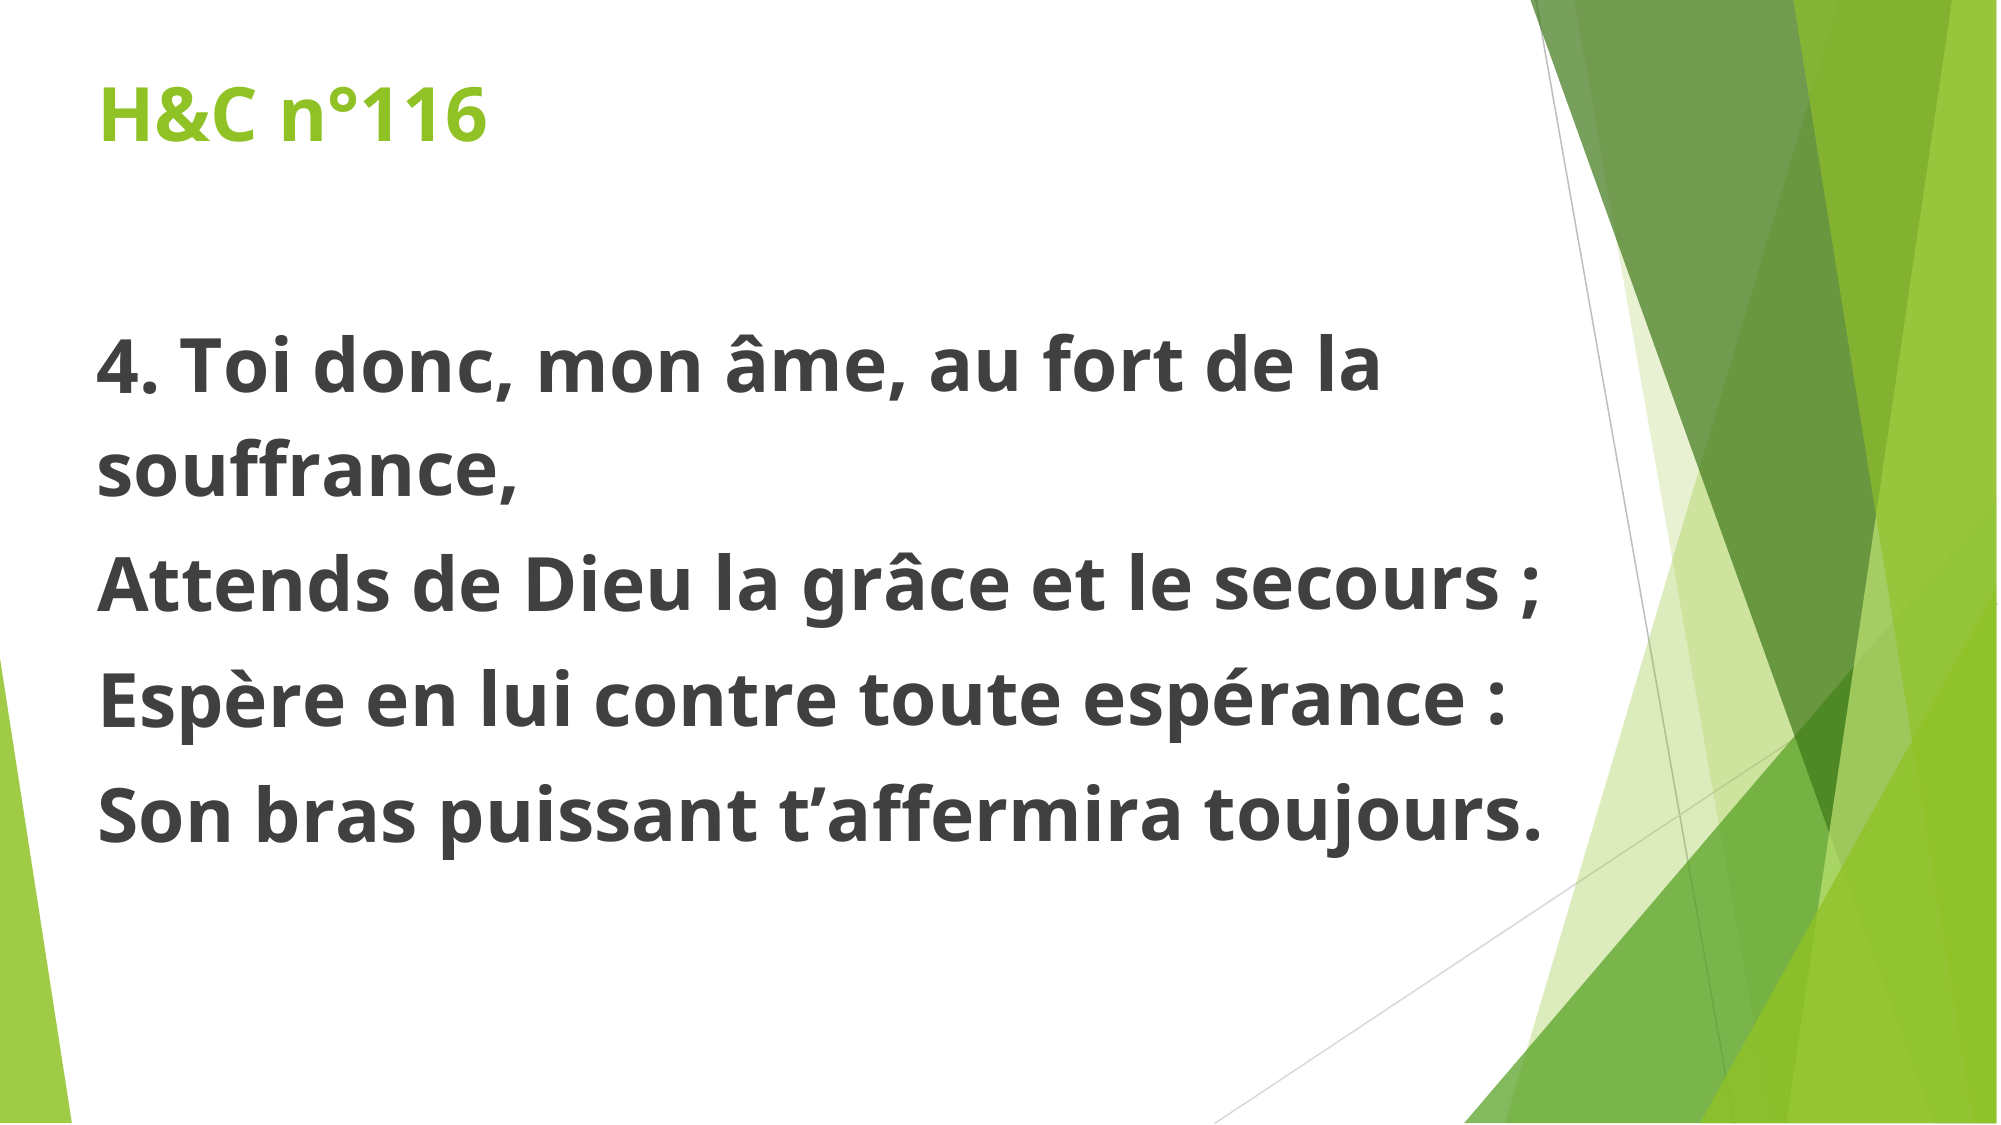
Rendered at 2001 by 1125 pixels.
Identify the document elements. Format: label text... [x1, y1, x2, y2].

text_box H&C n°116 [82, 59, 638, 166]
text_box 4. Toi donc, mon âme, au fort de la souffrance, Attends de Dieu la grâce et le secours ; Espère en lui contre toute espérance : Son bras puissant t’affermira toujours. [81, 292, 1839, 1082]
